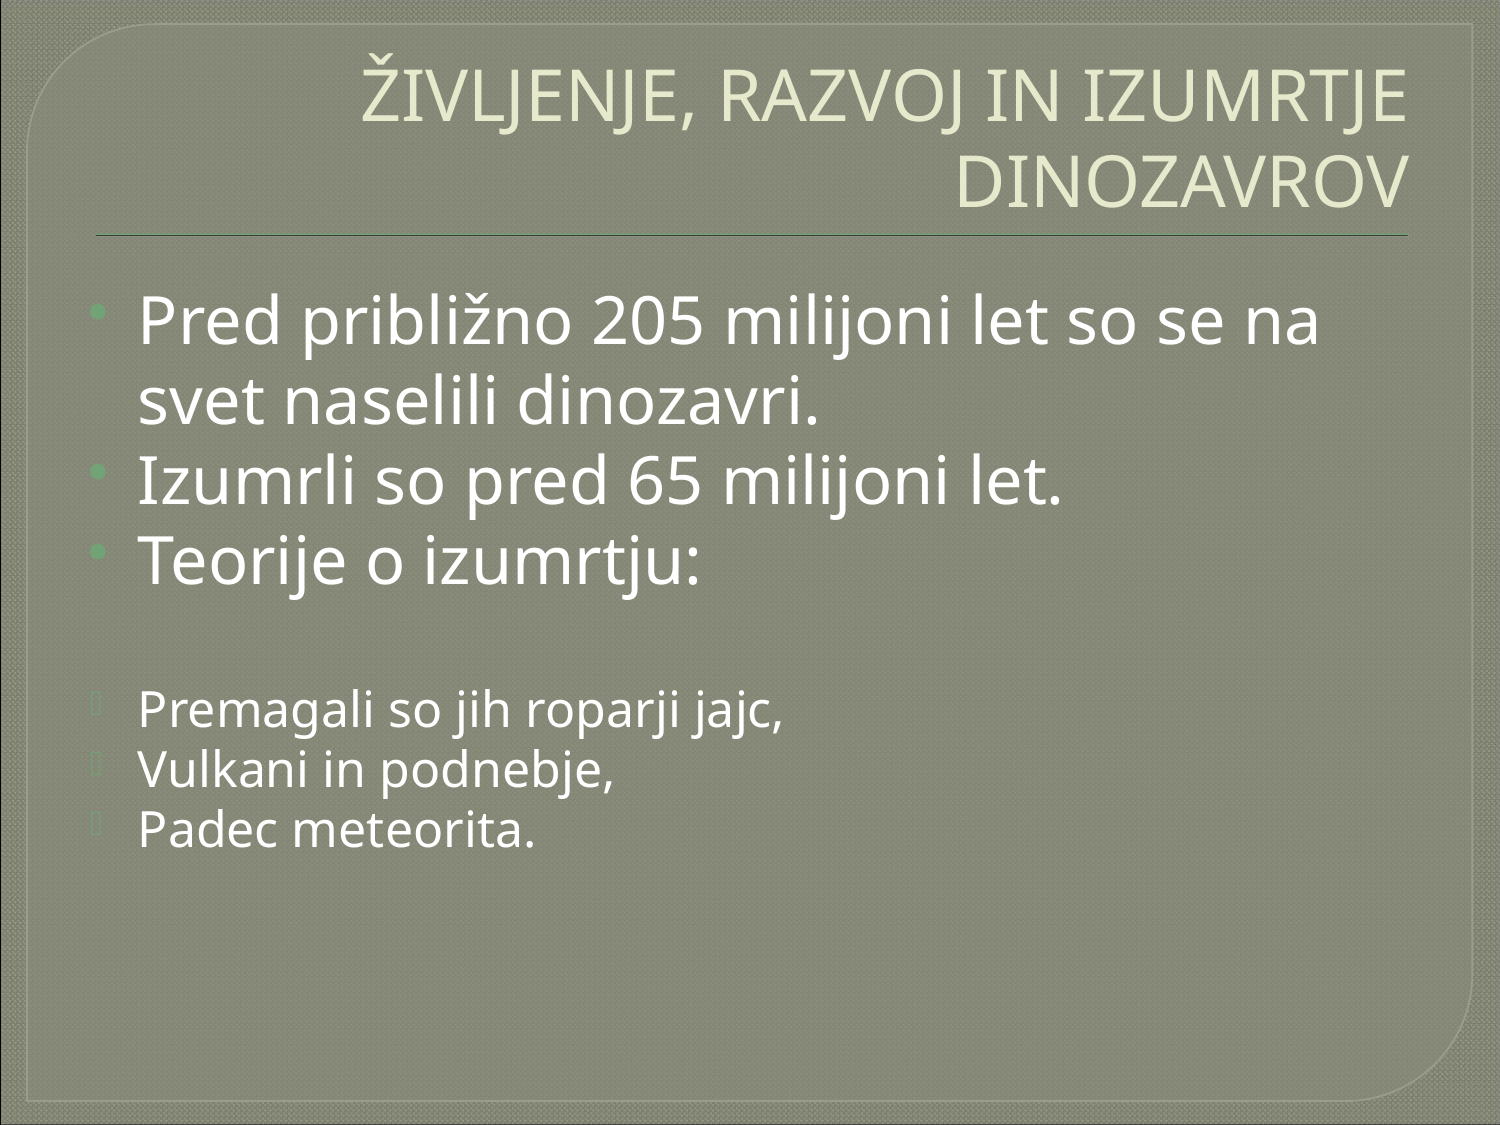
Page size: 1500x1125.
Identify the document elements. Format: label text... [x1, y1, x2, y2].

title ŽIVLJENJE, RAZVOJ IN IZUMRTJE DINOZAVROV [75, 41, 1425, 230]
picture [0, 0, 1500, 1125]
list Pred približno 205 milijoni let so se na svet naselili dinozavri. Izumrli so pred 65 milijoni let. Teorije o izumrtju: Premagali so jih roparji jajc, Vulkani in podnebje, Padec meteorita. [75, 270, 1425, 1013]
